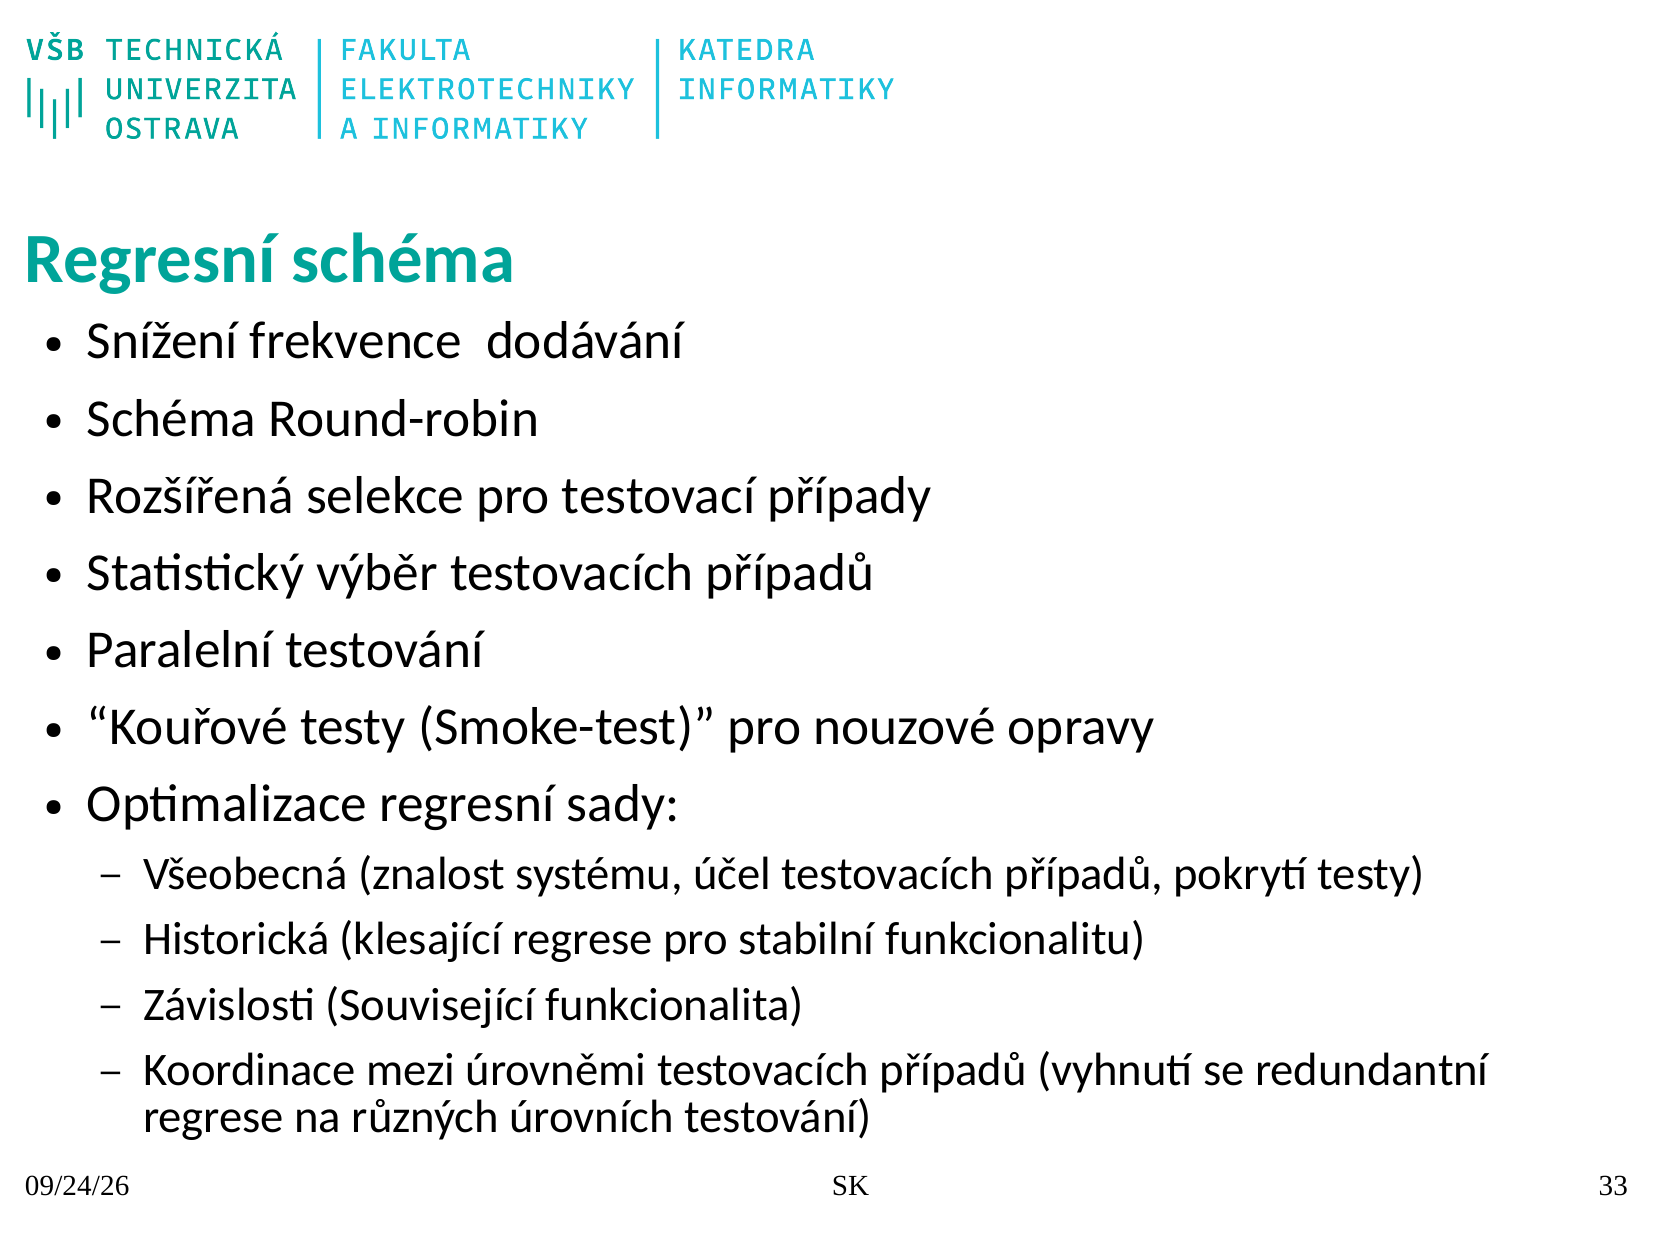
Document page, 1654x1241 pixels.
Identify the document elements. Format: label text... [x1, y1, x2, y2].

list Snížení frekvence dodávání Schéma Round-robin Rozšířená selekce pro testovací případy Statistický výběr testovacích případů Paralelní testování “Kouřové testy (Smoke-test)” pro nouzové opravy Optimalizace regresní sady: Všeobecná (znalost systému, účel testovacích případů, pokrytí testy) Historická (klesající regrese pro stabilní funkcionalitu) Závislosti (Související funkcionalita) Koordinace mezi úrovněmi testovacích případů (vyhnutí se redundantní regrese na různých úrovních testování) [30, 318, 1629, 1146]
picture [26, 31, 894, 139]
title Regresní schéma [24, 169, 1629, 300]
